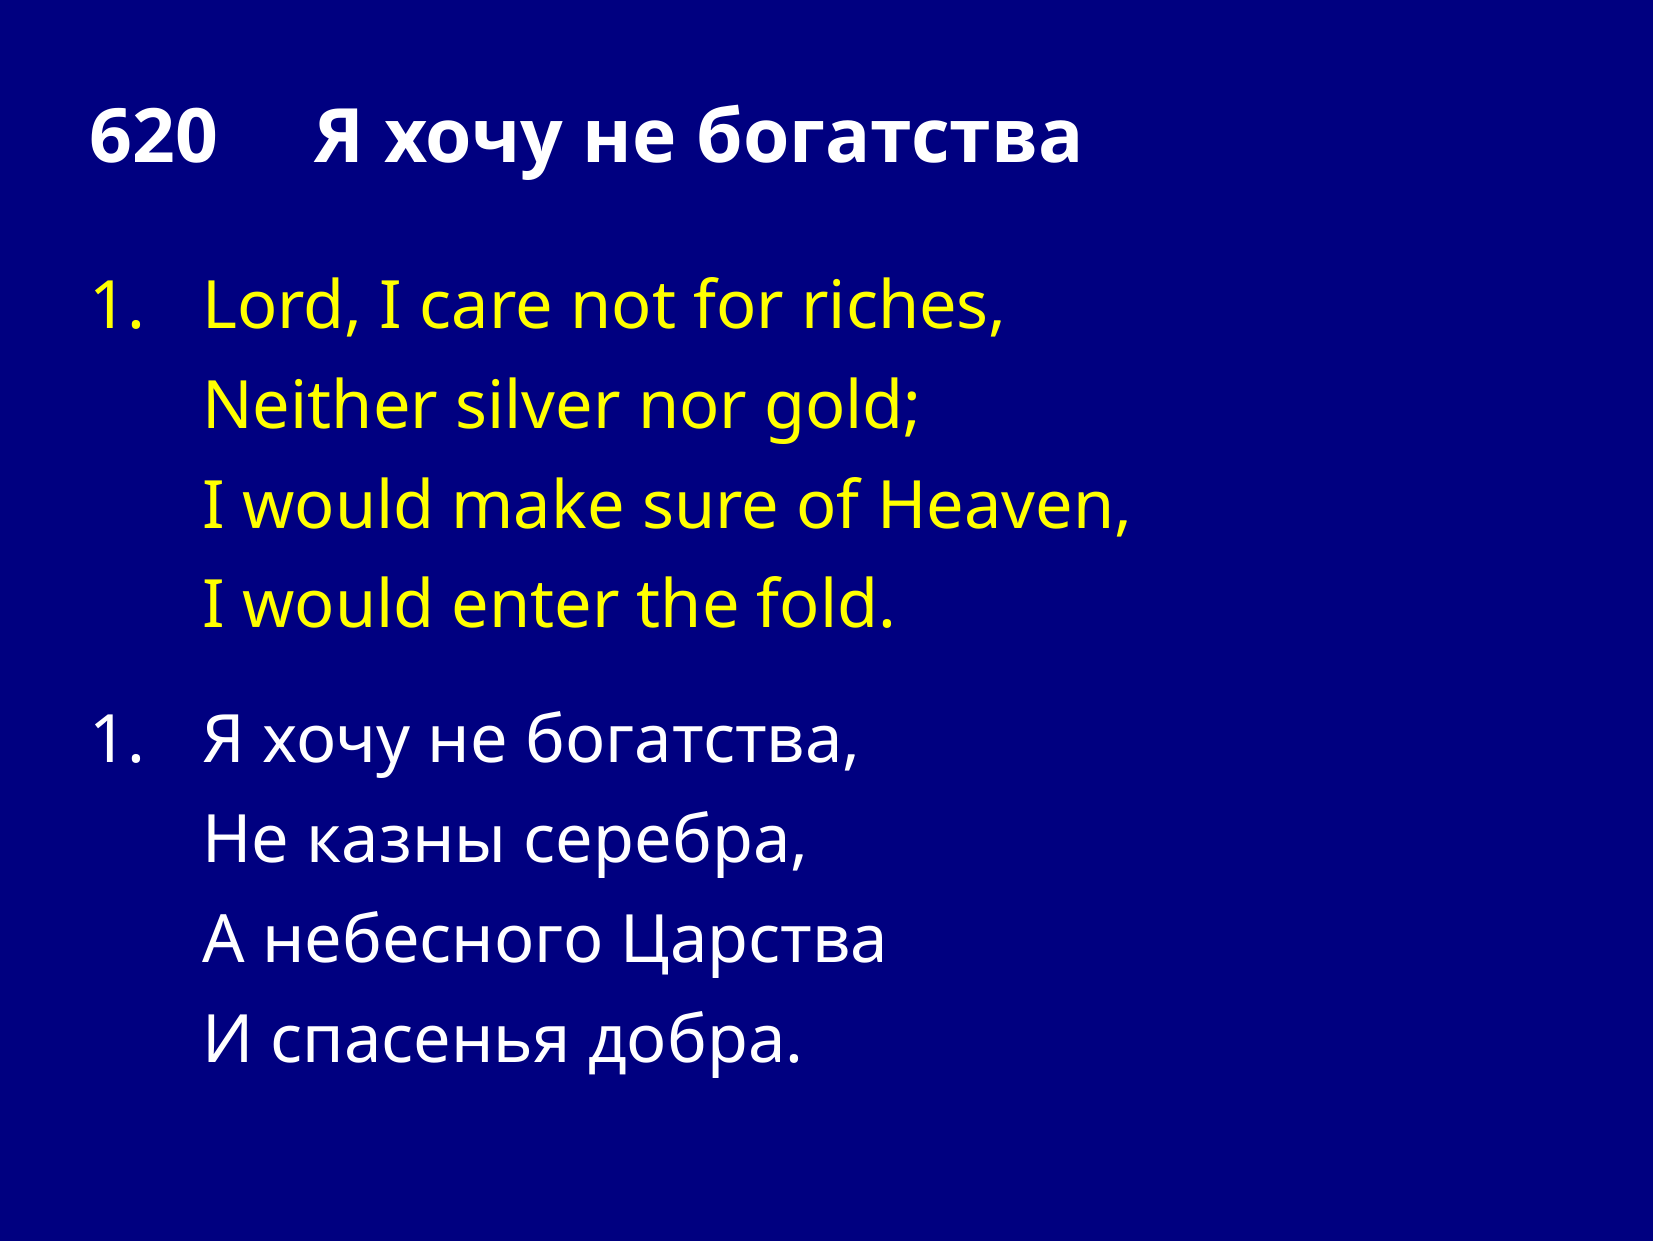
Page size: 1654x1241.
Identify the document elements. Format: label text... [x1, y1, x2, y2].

text_box 620 Я хочу не богатства [75, 75, 1576, 188]
text_box 1. Я хочу не богатства, Не казны серебра, А небесного Царства И спасенья добра. [75, 675, 1576, 1163]
text_box 1. Lord, I care not for riches, Neither silver nor gold; I would make sure of Heaven, I would enter the fold. [75, 188, 1576, 638]
